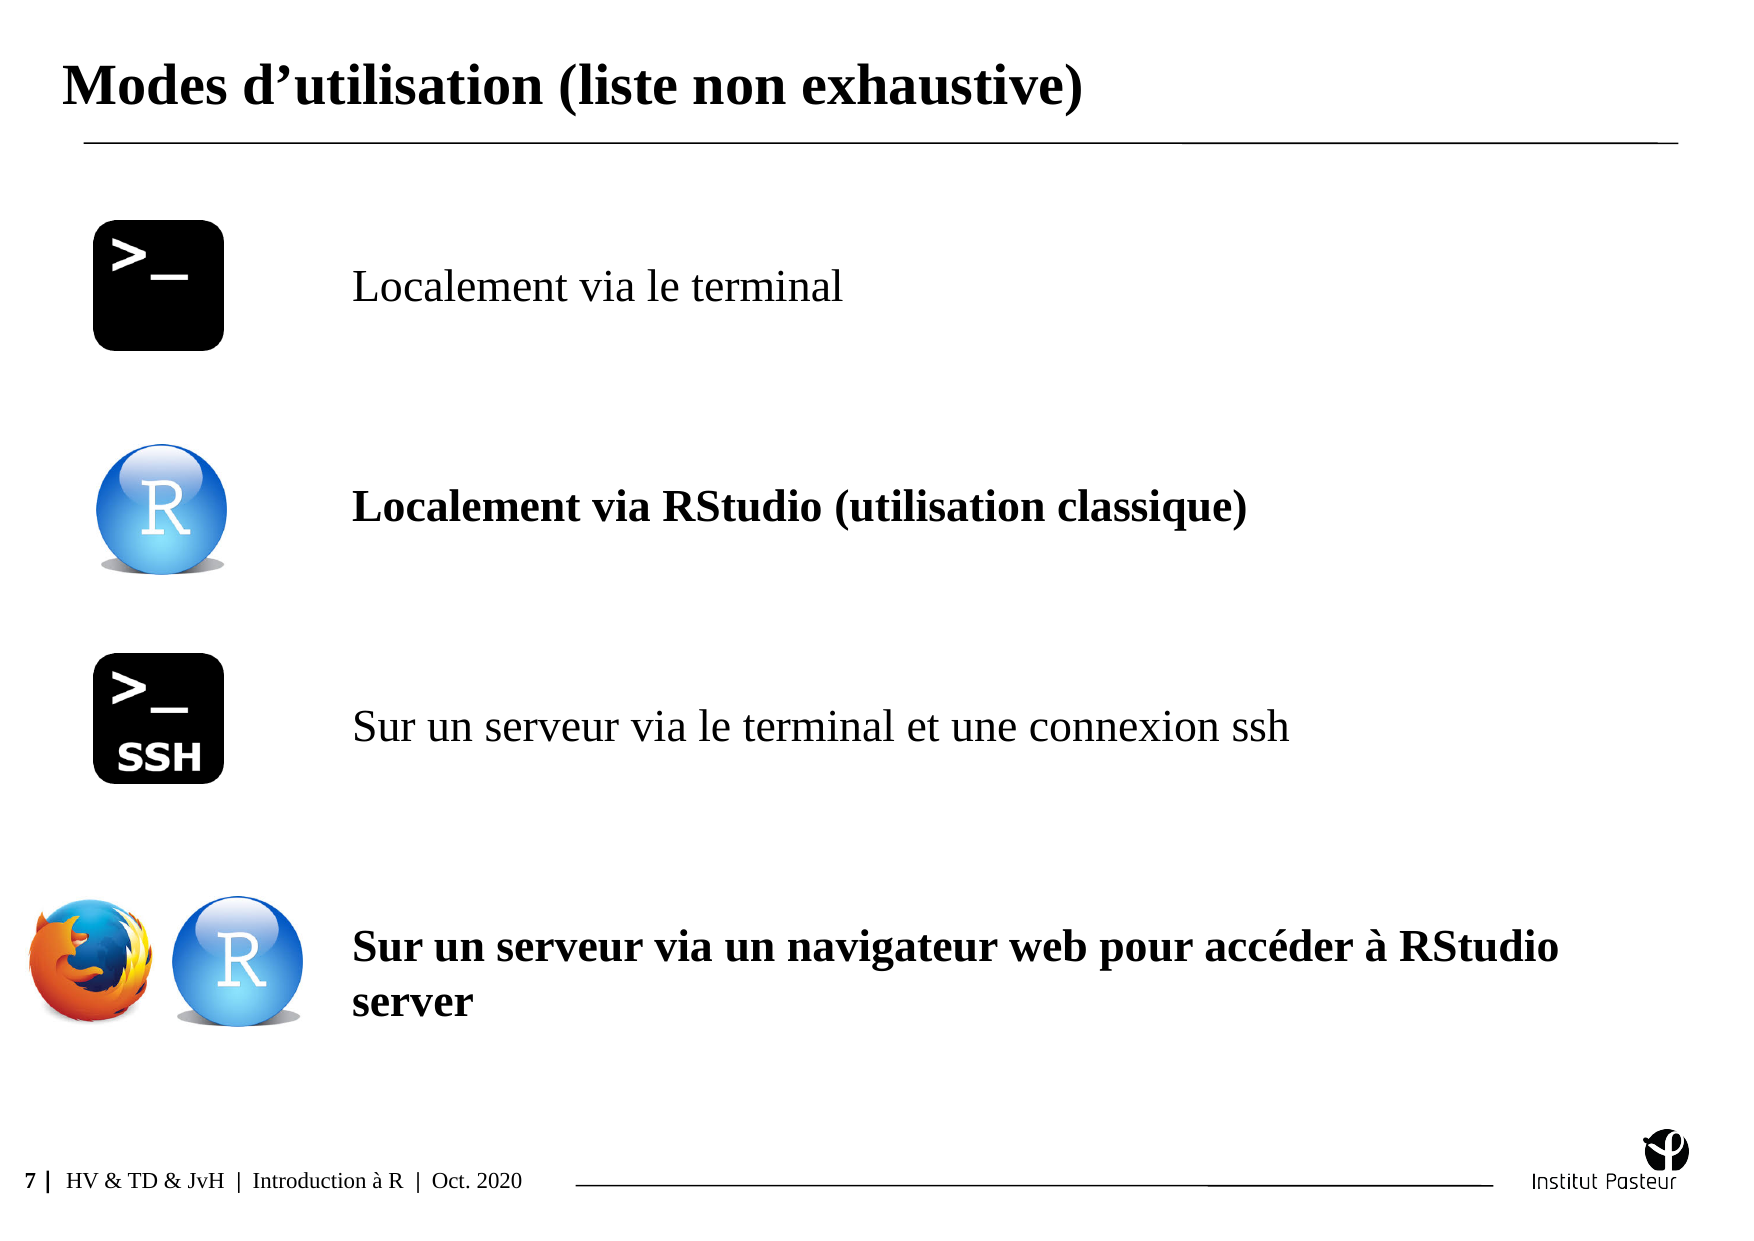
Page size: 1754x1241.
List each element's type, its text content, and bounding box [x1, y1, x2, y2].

text_box Modes d’utilisation (liste non exhaustive) [62, 2, 1692, 160]
picture [172, 896, 303, 1027]
picture [1533, 1158, 1689, 1189]
picture [93, 220, 224, 351]
picture [25, 896, 155, 1027]
picture [96, 444, 227, 575]
text_box Localement via le terminal Localement via RStudio (utilisation classique) Sur un serveur via le terminal et une connexion ssh Sur un serveur via un navigateur web pour accéder à RStudio server [352, 200, 1692, 1158]
picture [93, 653, 224, 784]
